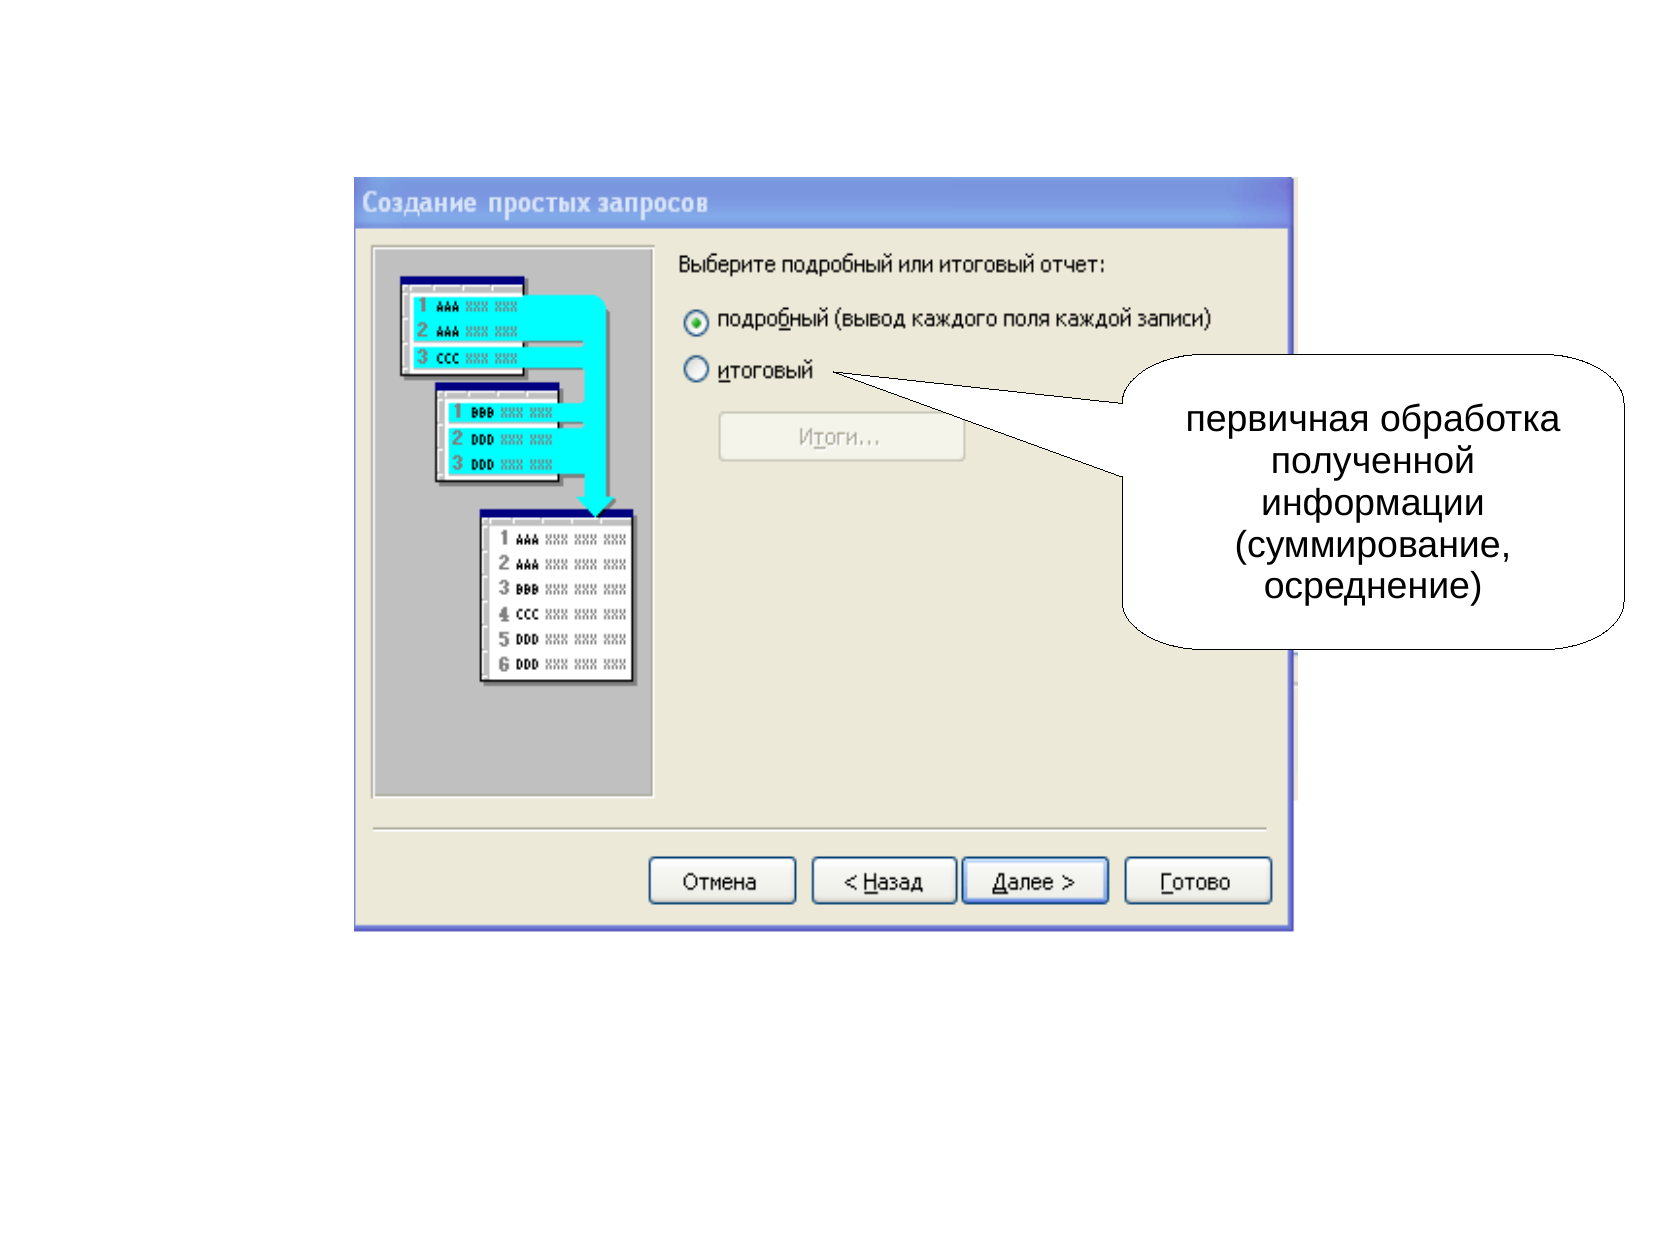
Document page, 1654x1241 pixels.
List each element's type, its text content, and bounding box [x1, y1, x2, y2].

text_box первичная обработка полученной информации (суммирование, осреднение) [833, 354, 1625, 650]
picture [354, 177, 1298, 934]
